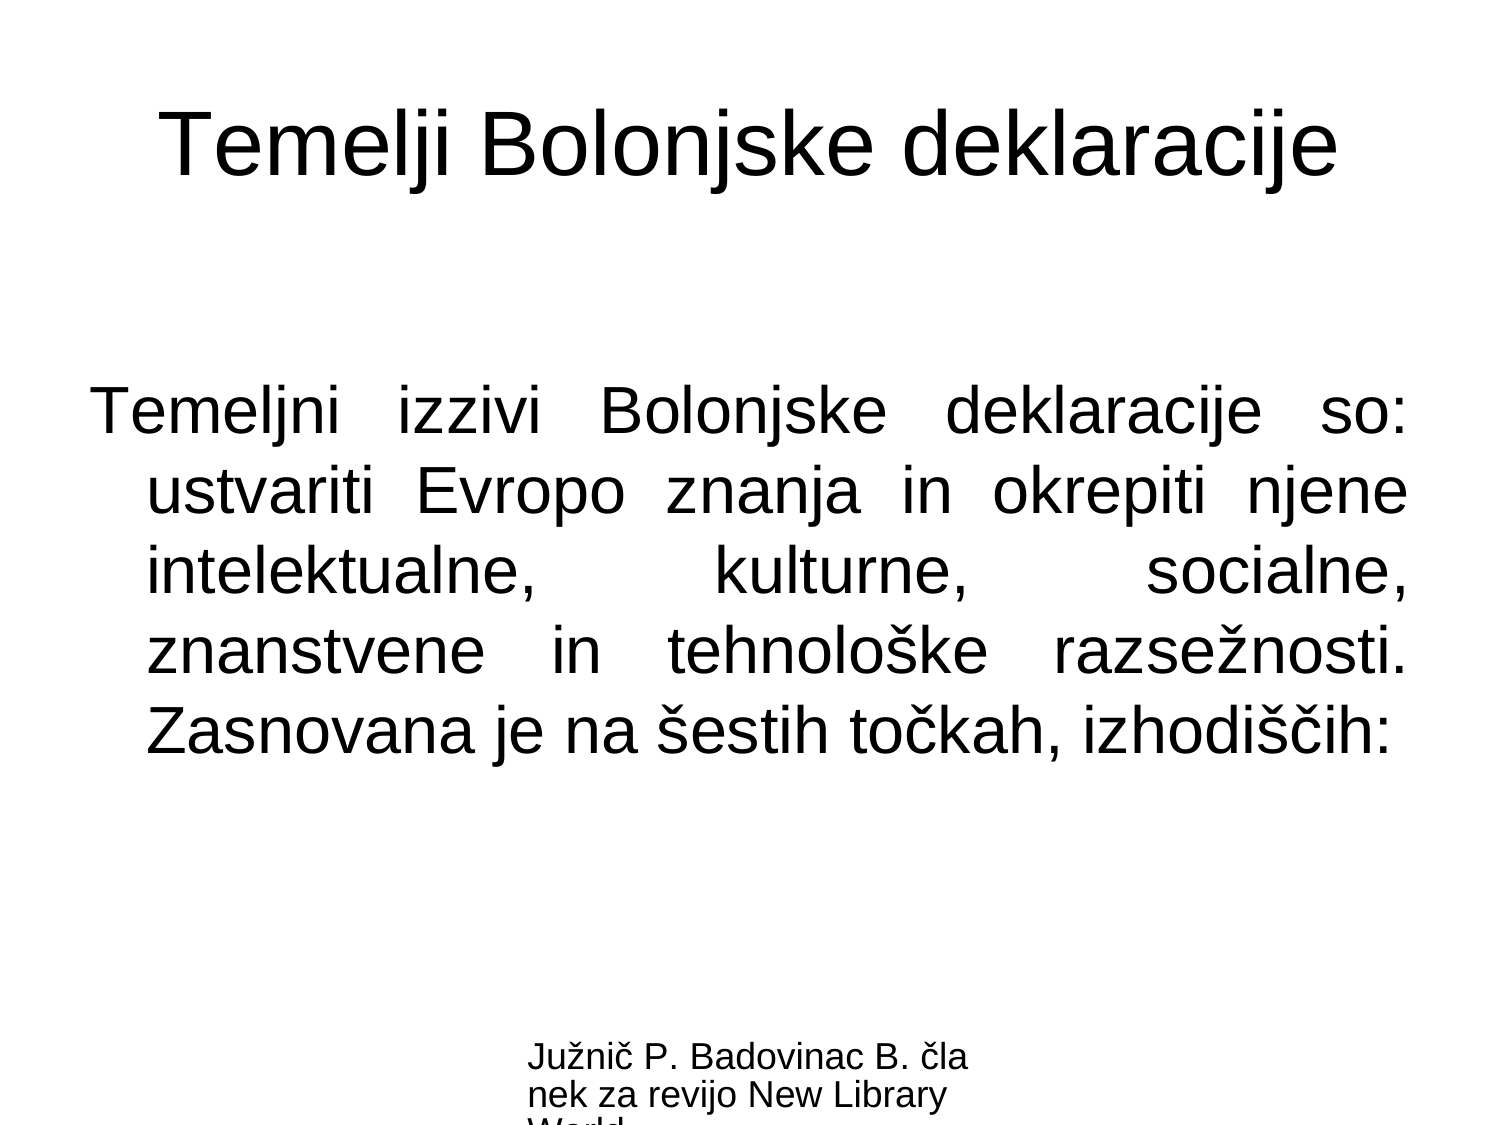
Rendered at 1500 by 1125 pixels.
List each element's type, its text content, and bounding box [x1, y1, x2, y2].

title Temelji Bolonjske deklaracije [75, 45, 1426, 233]
list Temeljni izzivi Bolonjske deklaracije so: ustvariti Evropo znanja in okrepiti njene intelektualne, kulturne, socialne, znanstvene in tehnološke razsežnosti. Zasnovana je na šestih točkah, izhodiščih: [75, 262, 1426, 1006]
